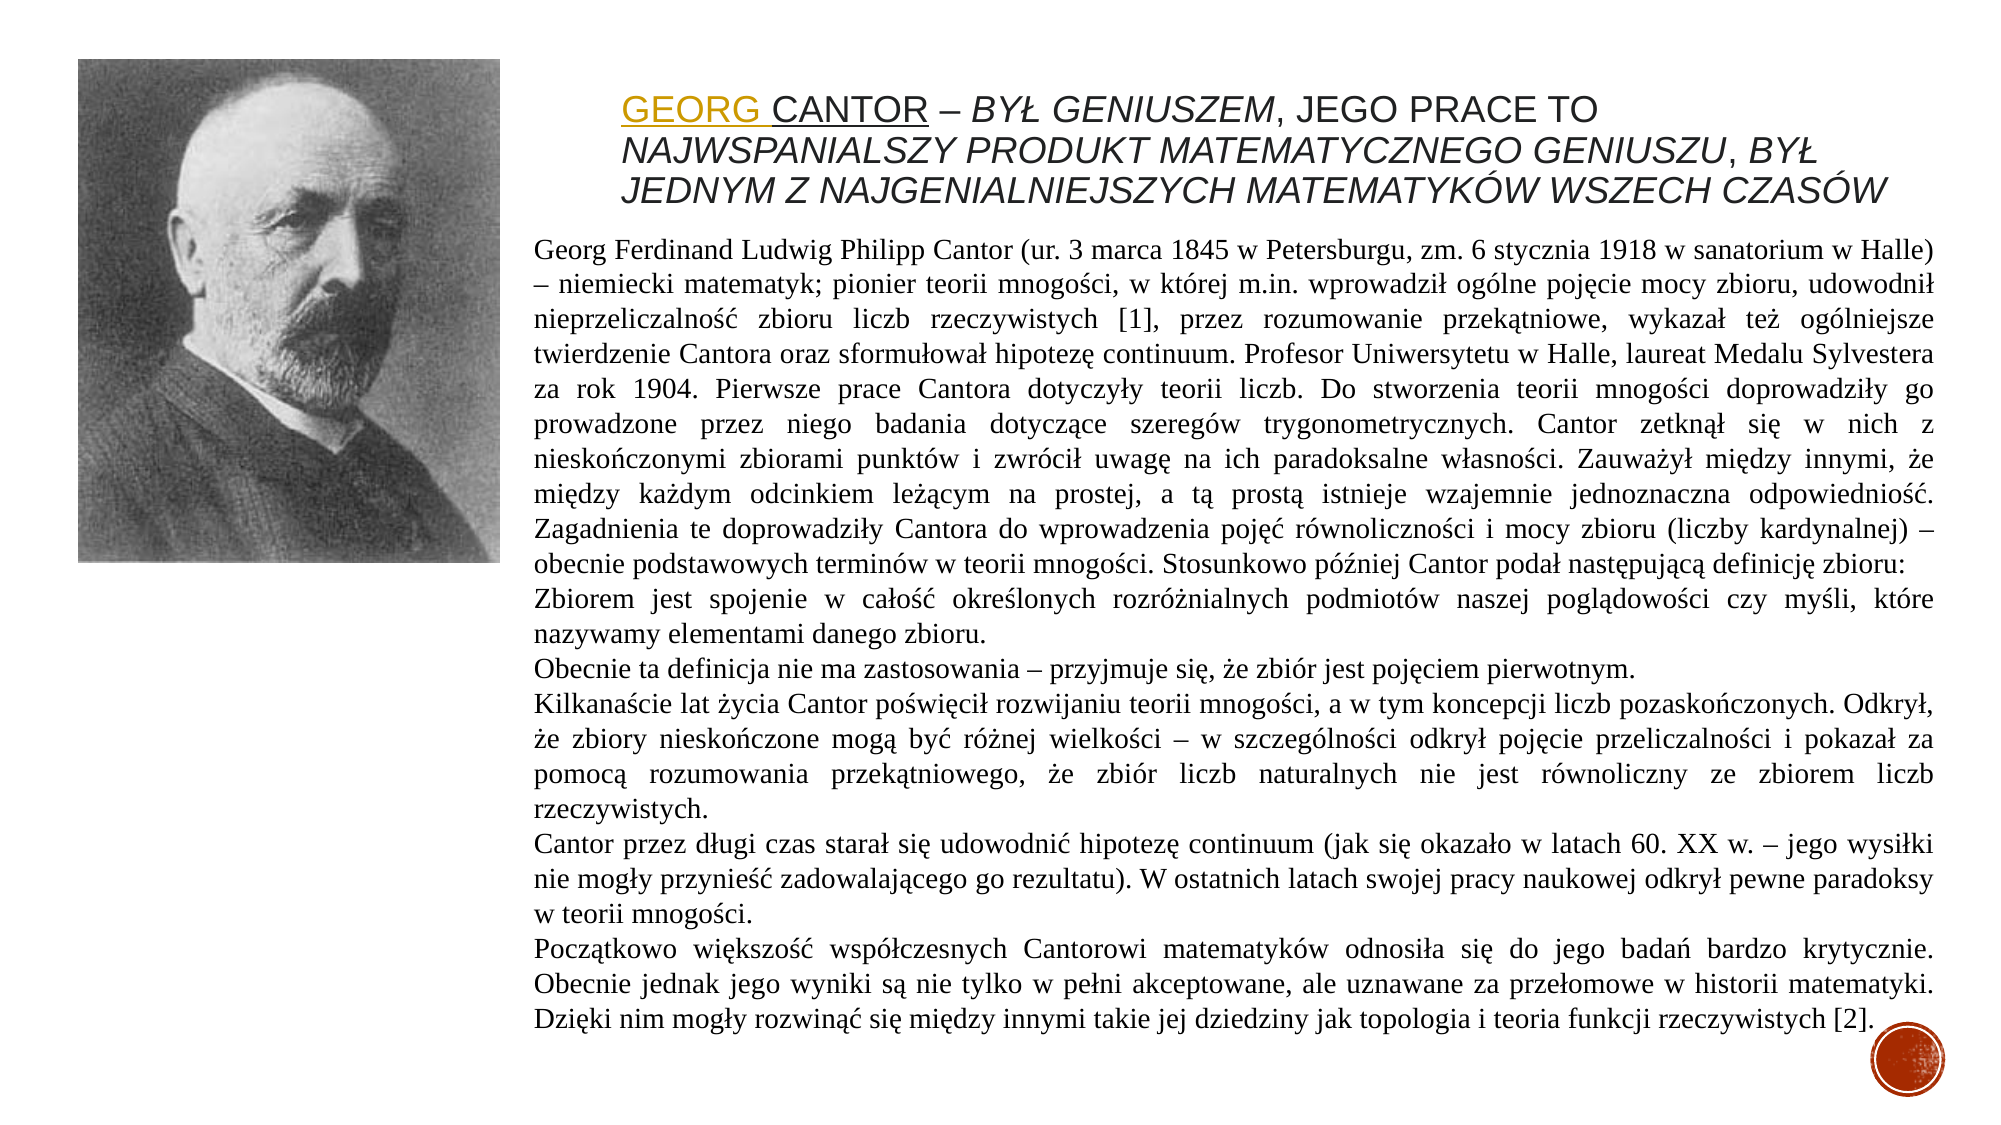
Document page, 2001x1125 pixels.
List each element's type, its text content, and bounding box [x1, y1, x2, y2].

picture [1877, 1042, 1939, 1091]
picture [78, 59, 500, 563]
title Georg Cantor – był geniuszem, jego prace to najwspanialszy produkt matematycznego geniuszu, był jednym z najgenialniejszych matematyków wszech czasów [606, 79, 1922, 222]
text_box Georg Ferdinand Ludwig Philipp Cantor (ur. 3 marca 1845 w Petersburgu, zm. 6 stycznia 1918 w sanatorium w Halle) – niemiecki matematyk; pionier teorii mnogości, w której m.in. wprowadził ogólne pojęcie mocy zbioru, udowodnił nieprzeliczalność zbioru liczb rzeczywistych [1], przez rozumowanie przekątniowe, wykazał też ogólniejsze twierdzenie Cantora oraz sformułował hipotezę continuum. Profesor Uniwersytetu w Halle, laureat Medalu Sylvestera za rok 1904. Pierwsze prace Cantora dotyczyły teorii liczb. Do stworzenia teorii mnogości doprowadziły go prowadzone przez niego badania dotyczące szeregów trygonometrycznych. Cantor zetknął się w nich z nieskończonymi zbiorami punktów i zwrócił uwagę na ich paradoksalne własności. Zauważył między innymi, że między każdym odcinkiem leżącym na prostej, a tą prostą istnieje wzajemnie jednoznaczna odpowiedniość. Zagadnienia te doprowadziły Cantora do wprowadzenia pojęć równoliczności i mocy zbioru (liczby kardynalnej) – obecnie podstawowych terminów w teorii mnogości. Stosunkowo później Cantor podał następującą definicję zbioru: Zbiorem jest spojenie w całość określonych rozróżnialnych podmiotów naszej poglądowości czy myśli, które nazywamy elementami danego zbioru. Obecnie ta definicja nie ma zastosowania – przyjmuje się, że zbiór jest pojęciem pierwotnym. Kilkanaście lat życia Cantor poświęcił rozwijaniu teorii mnogości, a w tym koncepcji liczb pozaskończonych. Odkrył, że zbiory nieskończone mogą być różnej wielkości – w szczególności odkrył pojęcie przeliczalności i pokazał za pomocą rozumowania przekątniowego, że zbiór liczb naturalnych nie jest równoliczny ze zbiorem liczb rzeczywistych. Cantor przez długi czas starał się udowodnić hipotezę continuum (jak się okazało w latach 60. XX w. – jego wysiłki nie mogły przynieść zadowalającego go rezultatu). W ostatnich latach swojej pracy naukowej odkrył pewne paradoksy w teorii mnogości. Początkowo większość współczesnych Cantorowi matematyków odnosiła się do jego badań bardzo krytycznie. Obecnie jednak jego wyniki są nie tylko w pełni akceptowane, ale uznawane za przełomowe w historii matematyki. Dzięki nim mogły rozwinąć się między innymi takie jej dziedziny jak topologia i teoria funkcji rzeczywistych [2]. [519, 222, 1951, 1042]
picture [1870, 1042, 1946, 1097]
